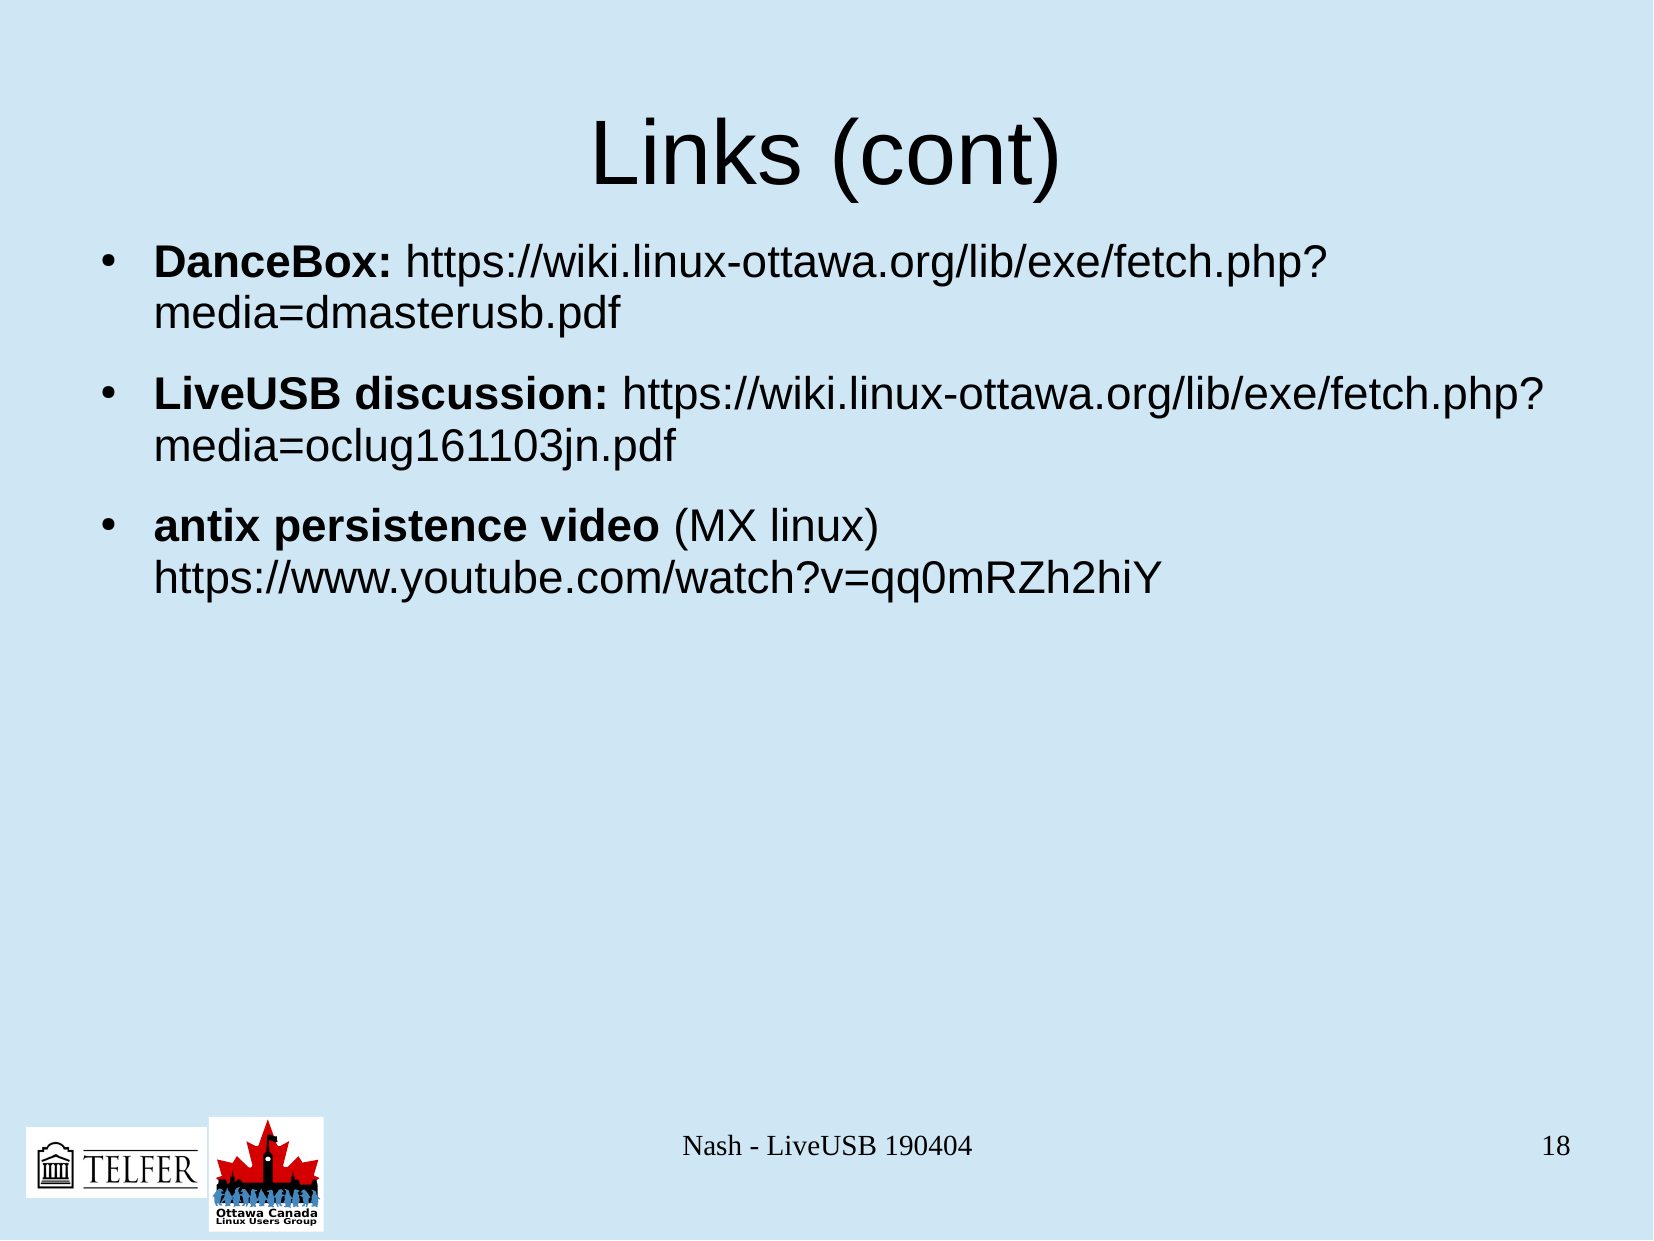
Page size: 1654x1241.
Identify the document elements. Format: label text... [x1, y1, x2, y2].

list DanceBox: https://wiki.linux-ottawa.org/lib/exe/fetch.php?media=dmasterusb.pdf LiveUSB discussion: https://wiki.linux-ottawa.org/lib/exe/fetch.php?media=oclug161103jn.pdf antix persistence video (MX linux) https://www.youtube.com/watch?v=qq0mRZh2hiY [82, 236, 1571, 1010]
picture [26, 1127, 207, 1198]
title Links (cont) [82, 49, 1571, 236]
